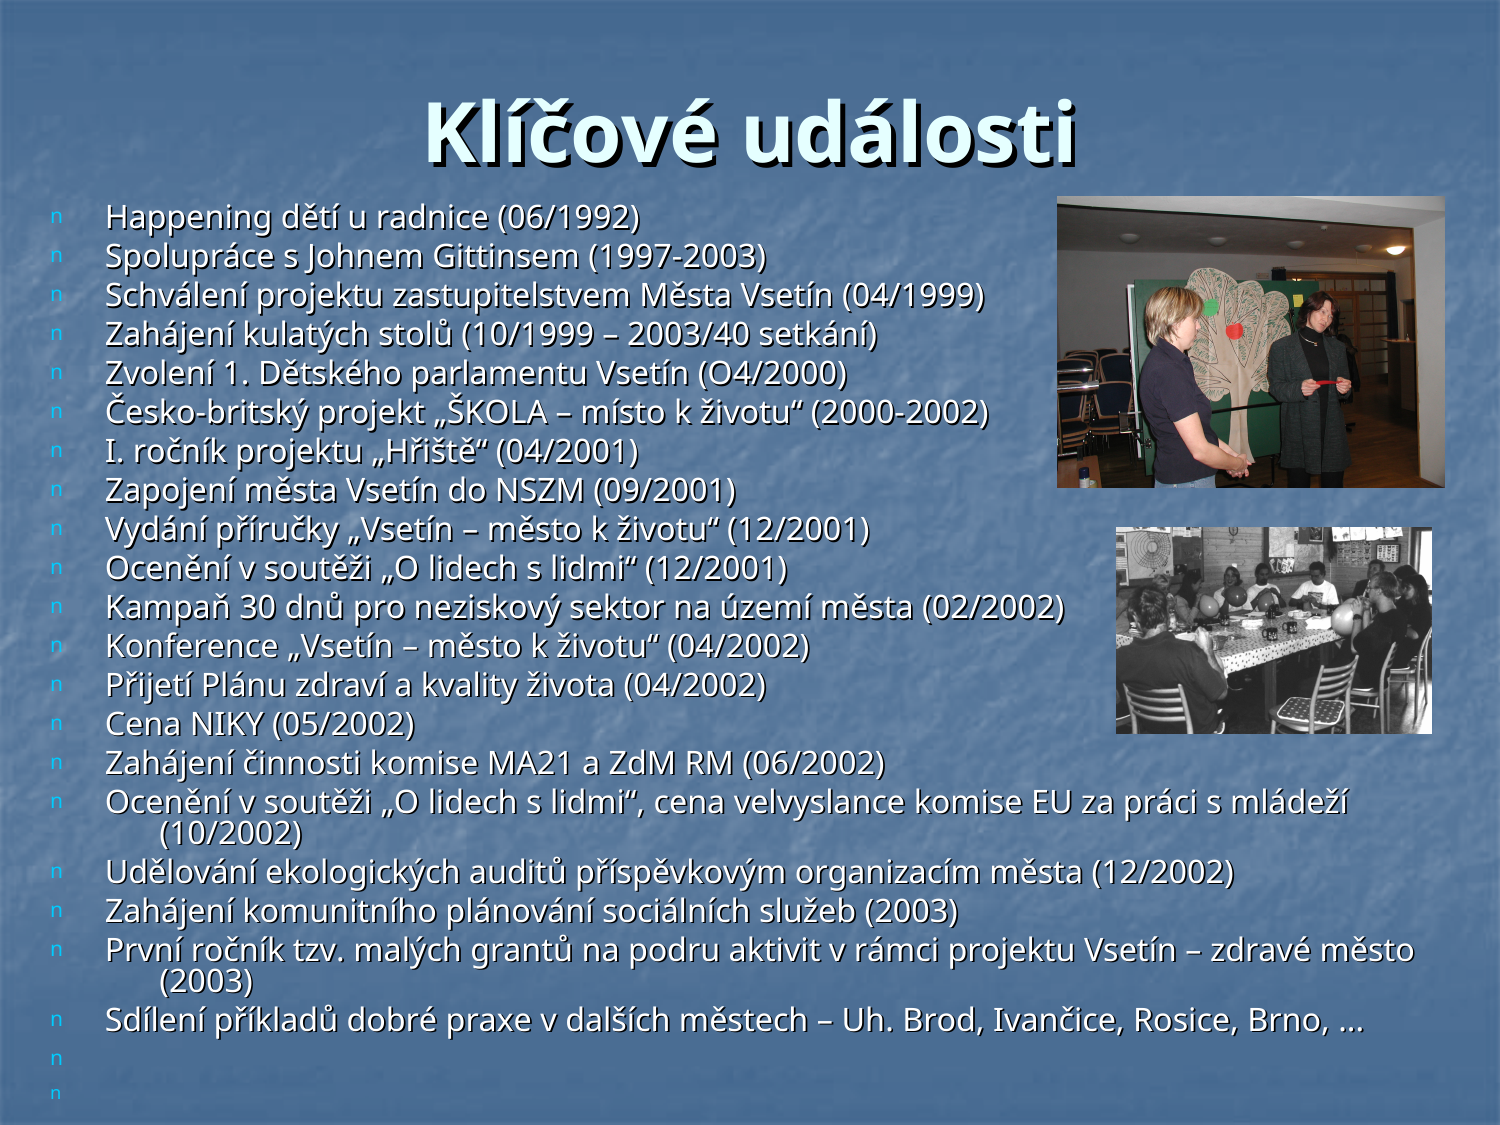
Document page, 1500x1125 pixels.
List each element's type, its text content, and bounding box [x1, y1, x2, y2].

list Happening dětí u radnice (06/1992) Spolupráce s Johnem Gittinsem (1997-2003) Schválení projektu zastupitelstvem Města Vsetín (04/1999) Zahájení kulatých stolů (10/1999 – 2003/40 setkání) Zvolení 1. Dětského parlamentu Vsetín (O4/2000) Česko-britský projekt „ŠKOLA – místo k životu“ (2000-2002) I. ročník projektu „Hřiště“ (04/2001) Zapojení města Vsetín do NSZM (09/2001) Vydání příručky „Vsetín – město k životu“ (12/2001) Ocenění v soutěži „O lidech s lidmi“ (12/2001) Kampaň 30 dnů pro neziskový sektor na území města (02/2002) Konference „Vsetín – město k životu“ (04/2002) Přijetí Plánu zdraví a kvality života (04/2002) Cena NIKY (05/2002) Zahájení činnosti komise MA21 a ZdM RM (06/2002) Ocenění v soutěži „O lidech s lidmi“, cena velvyslance komise EU za práci s mládeží (10/2002) Udělování ekologických auditů příspěvkovým organizacím města (12/2002) Zahájení komunitního plánování sociálních služeb (2003) První ročník tzv. malých grantů na podru aktivit v rámci projektu Vsetín – zdravé město (2003) Sdílení příkladů dobré praxe v dalších městech – Uh. Brod, Ivančice, Rosice, Brno, ... [35, 196, 1465, 1047]
picture [1116, 527, 1432, 734]
picture [1057, 196, 1445, 488]
title Klíčové události [75, 62, 1426, 196]
